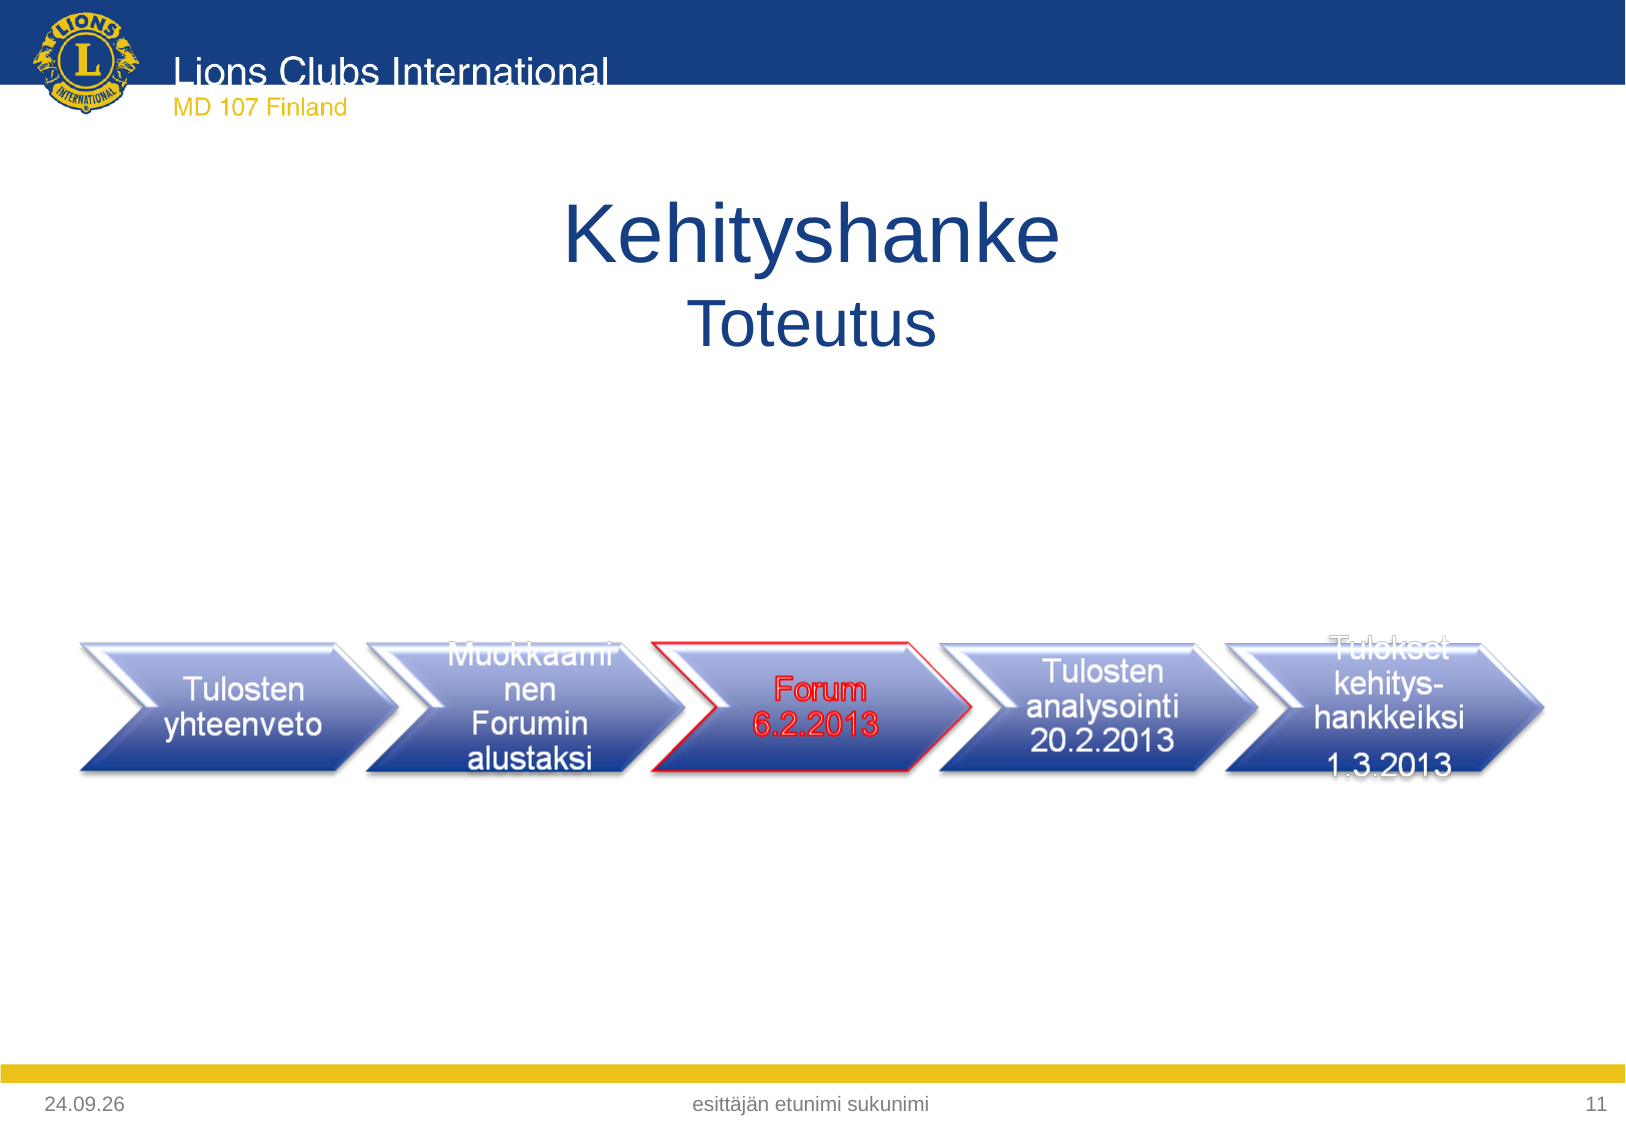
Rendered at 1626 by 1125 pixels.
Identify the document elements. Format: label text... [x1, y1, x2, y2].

text_box esittäjän etunimi sukunimi [409, 1073, 1212, 1125]
picture [71, 472, 1553, 944]
picture [0, 0, 1626, 122]
text_box 25.03.19 [29, 1072, 268, 1125]
text_box <numero> [1243, 1073, 1624, 1125]
title Kehityshanke Toteutus [81, 151, 1544, 388]
